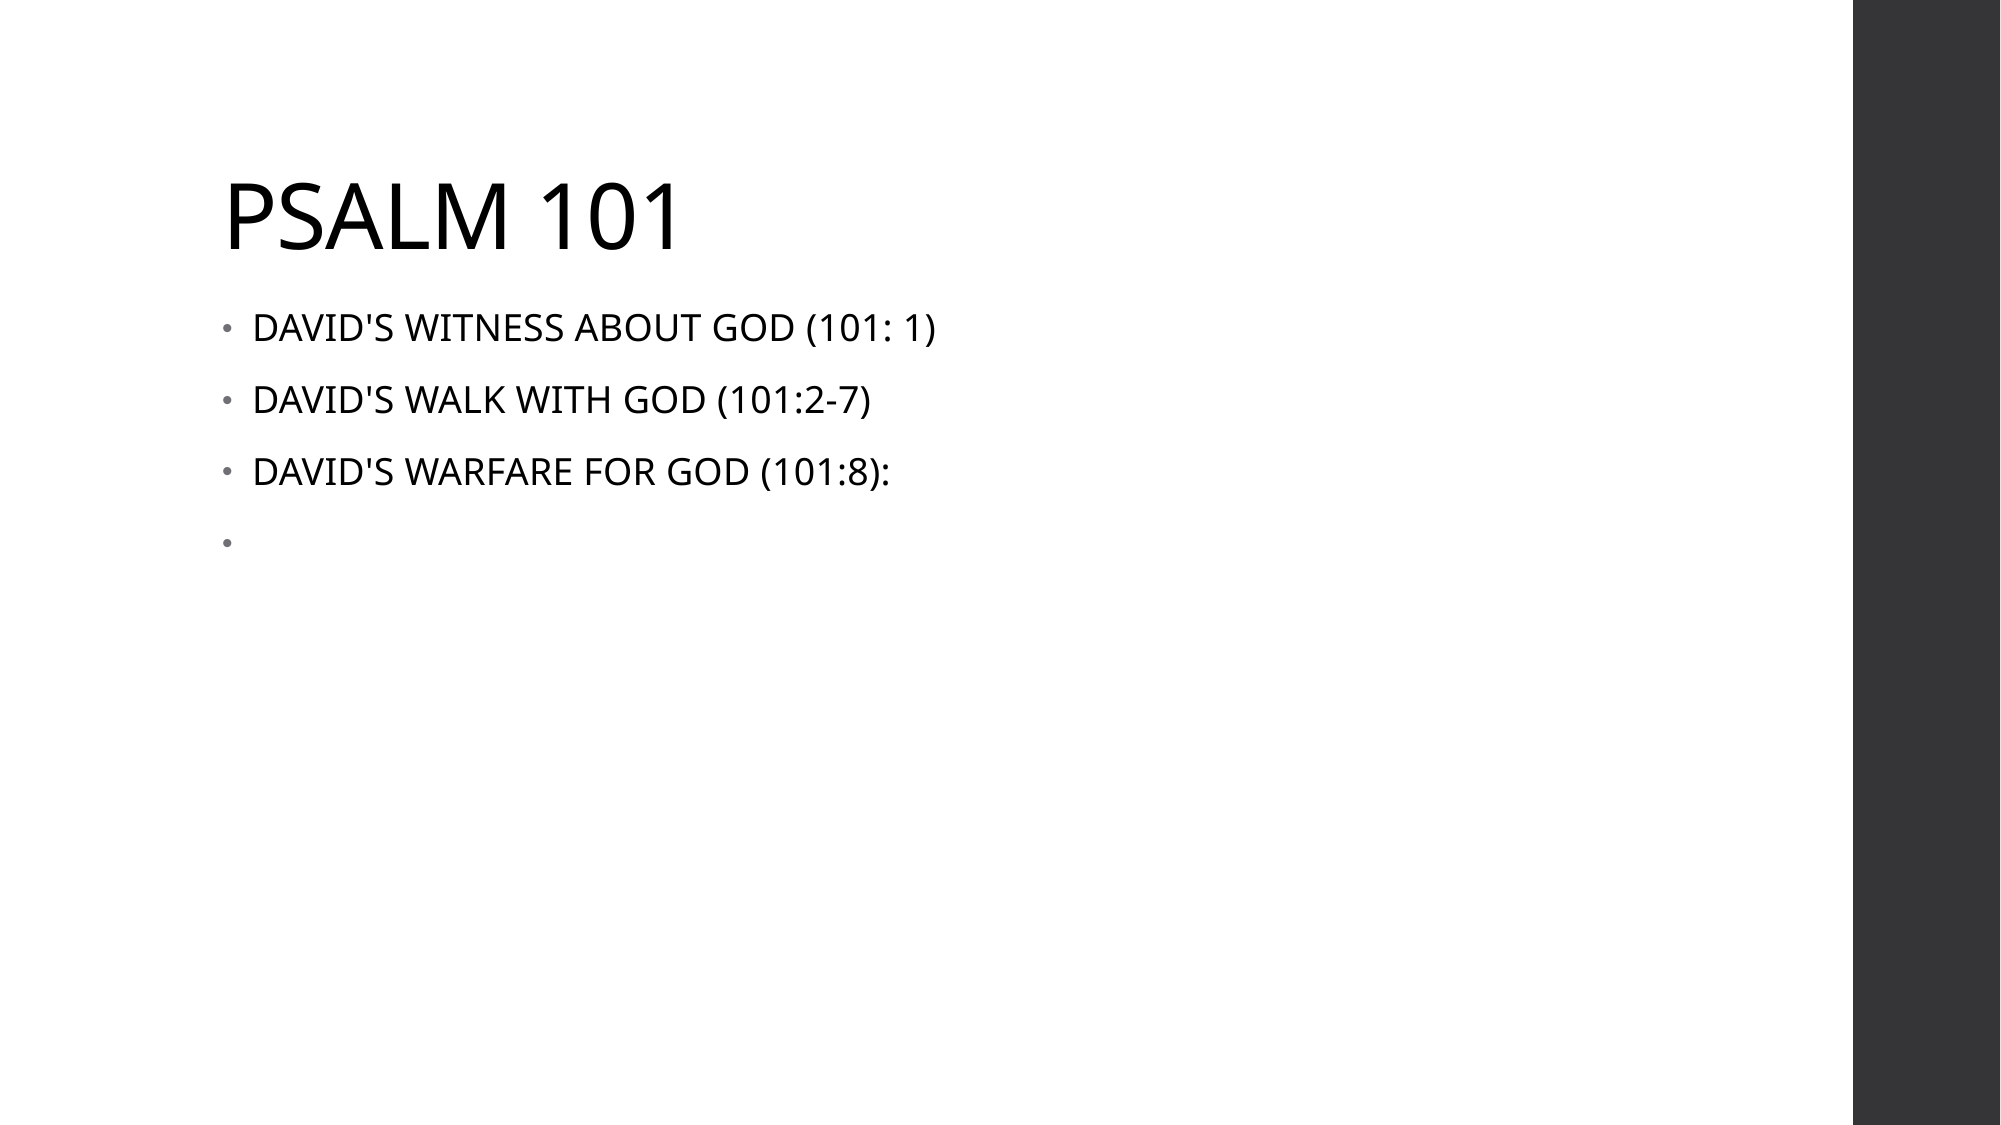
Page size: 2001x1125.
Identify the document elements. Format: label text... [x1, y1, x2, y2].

list DAVID'S WITNESS ABOUT GOD (101: 1) DAVID'S WALK WITH GOD (101:2-7) DAVID'S WARFARE FOR GOD (101:8): [206, 299, 1617, 1014]
title PSALM 101 [206, 60, 1797, 278]
